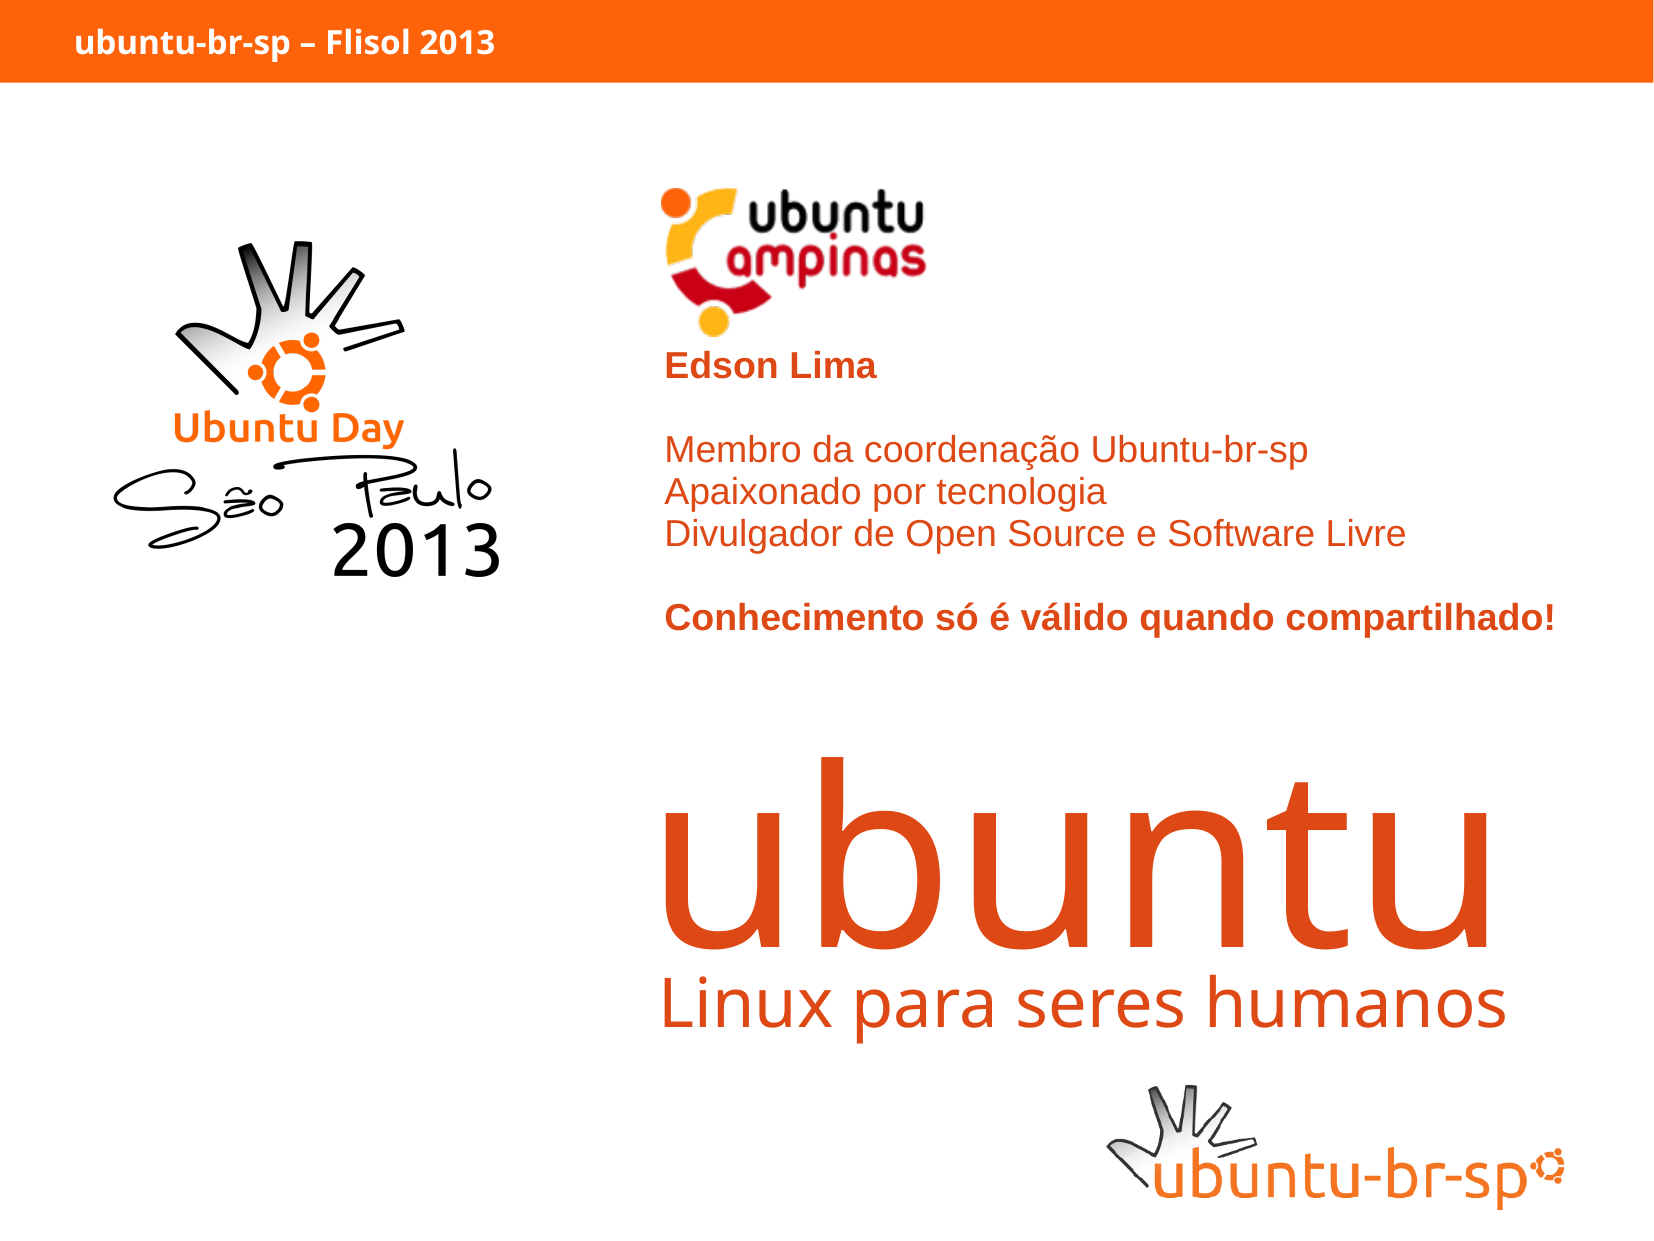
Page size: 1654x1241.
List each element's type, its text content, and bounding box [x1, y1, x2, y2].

picture [661, 188, 928, 337]
text_box ubuntu [631, 673, 1654, 969]
text_box Linux para seres humanos [643, 946, 1560, 1039]
text_box Edson Lima Membro da coordenação Ubuntu-br-sp Apaixonado por tecnologia Divulgador de Open Source e Software Livre Conhecimento só é válido quando compartilhado! [649, 336, 1595, 646]
picture [106, 129, 507, 696]
picture [1098, 1080, 1571, 1216]
